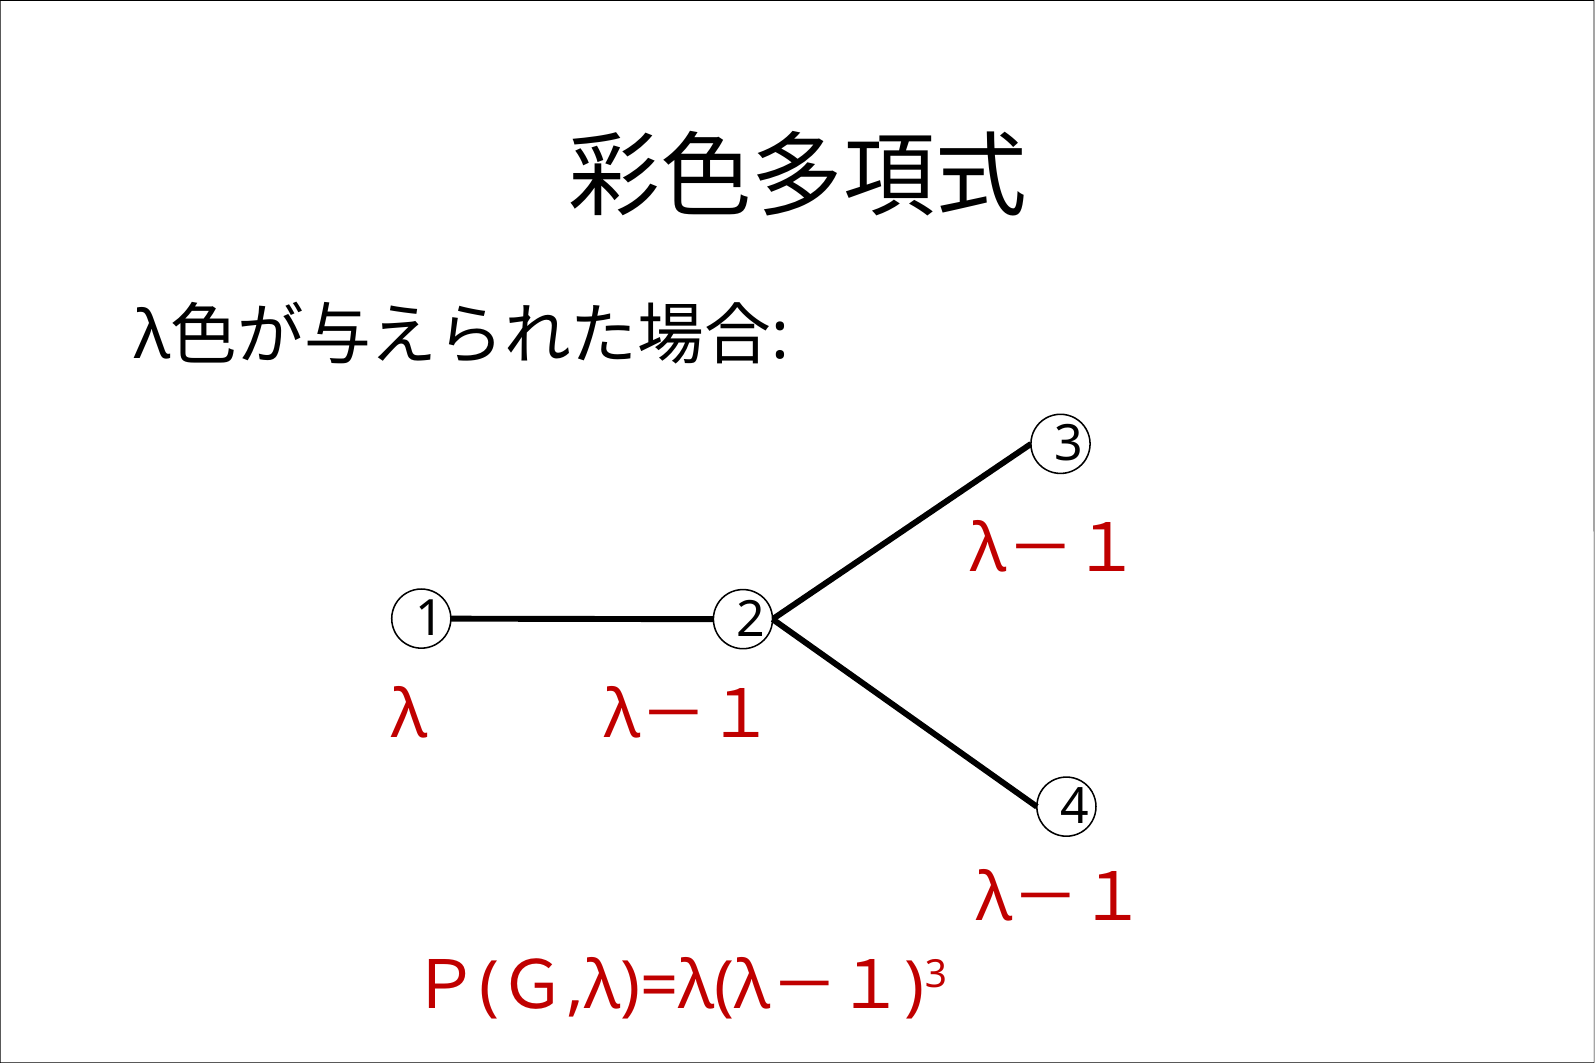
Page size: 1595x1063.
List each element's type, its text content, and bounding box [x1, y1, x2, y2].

text_box 彩色多項式 [117, 77, 1479, 276]
text_box λ－１ [587, 674, 822, 792]
text_box 3 [1030, 414, 1091, 474]
text_box λ－１ [959, 857, 1194, 975]
text_box λ色が与えられた場合: [117, 295, 1479, 414]
text_box 1 [391, 589, 451, 649]
text_box λ [374, 674, 587, 792]
text_box λ－１ [953, 508, 1189, 627]
text_box Ｐ(Ｇ,λ)=λ(λ－１)3 [395, 945, 1164, 1063]
text_box 2 [713, 589, 773, 649]
text_box 4 [1036, 777, 1097, 837]
